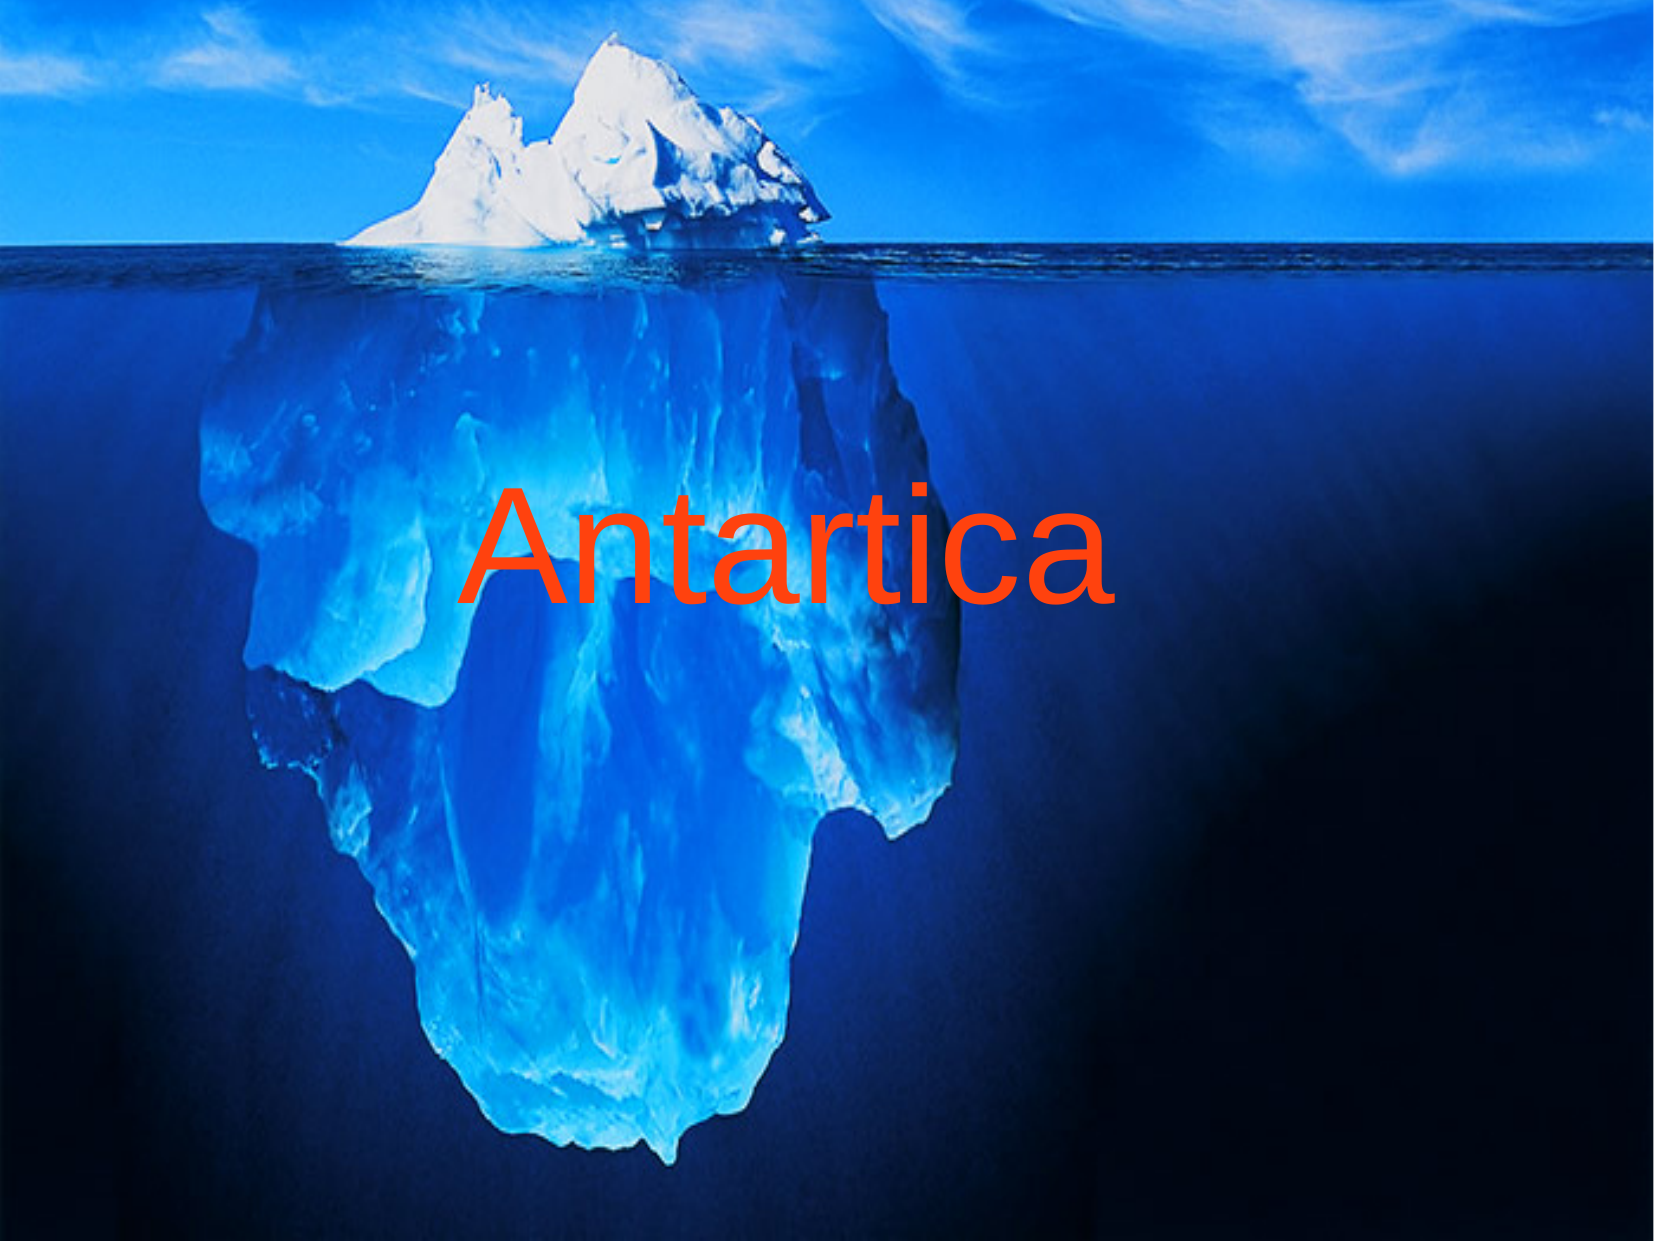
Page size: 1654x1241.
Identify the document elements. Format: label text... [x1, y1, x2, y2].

text_box Antartica [442, 445, 1270, 768]
picture [0, 0, 1654, 1241]
